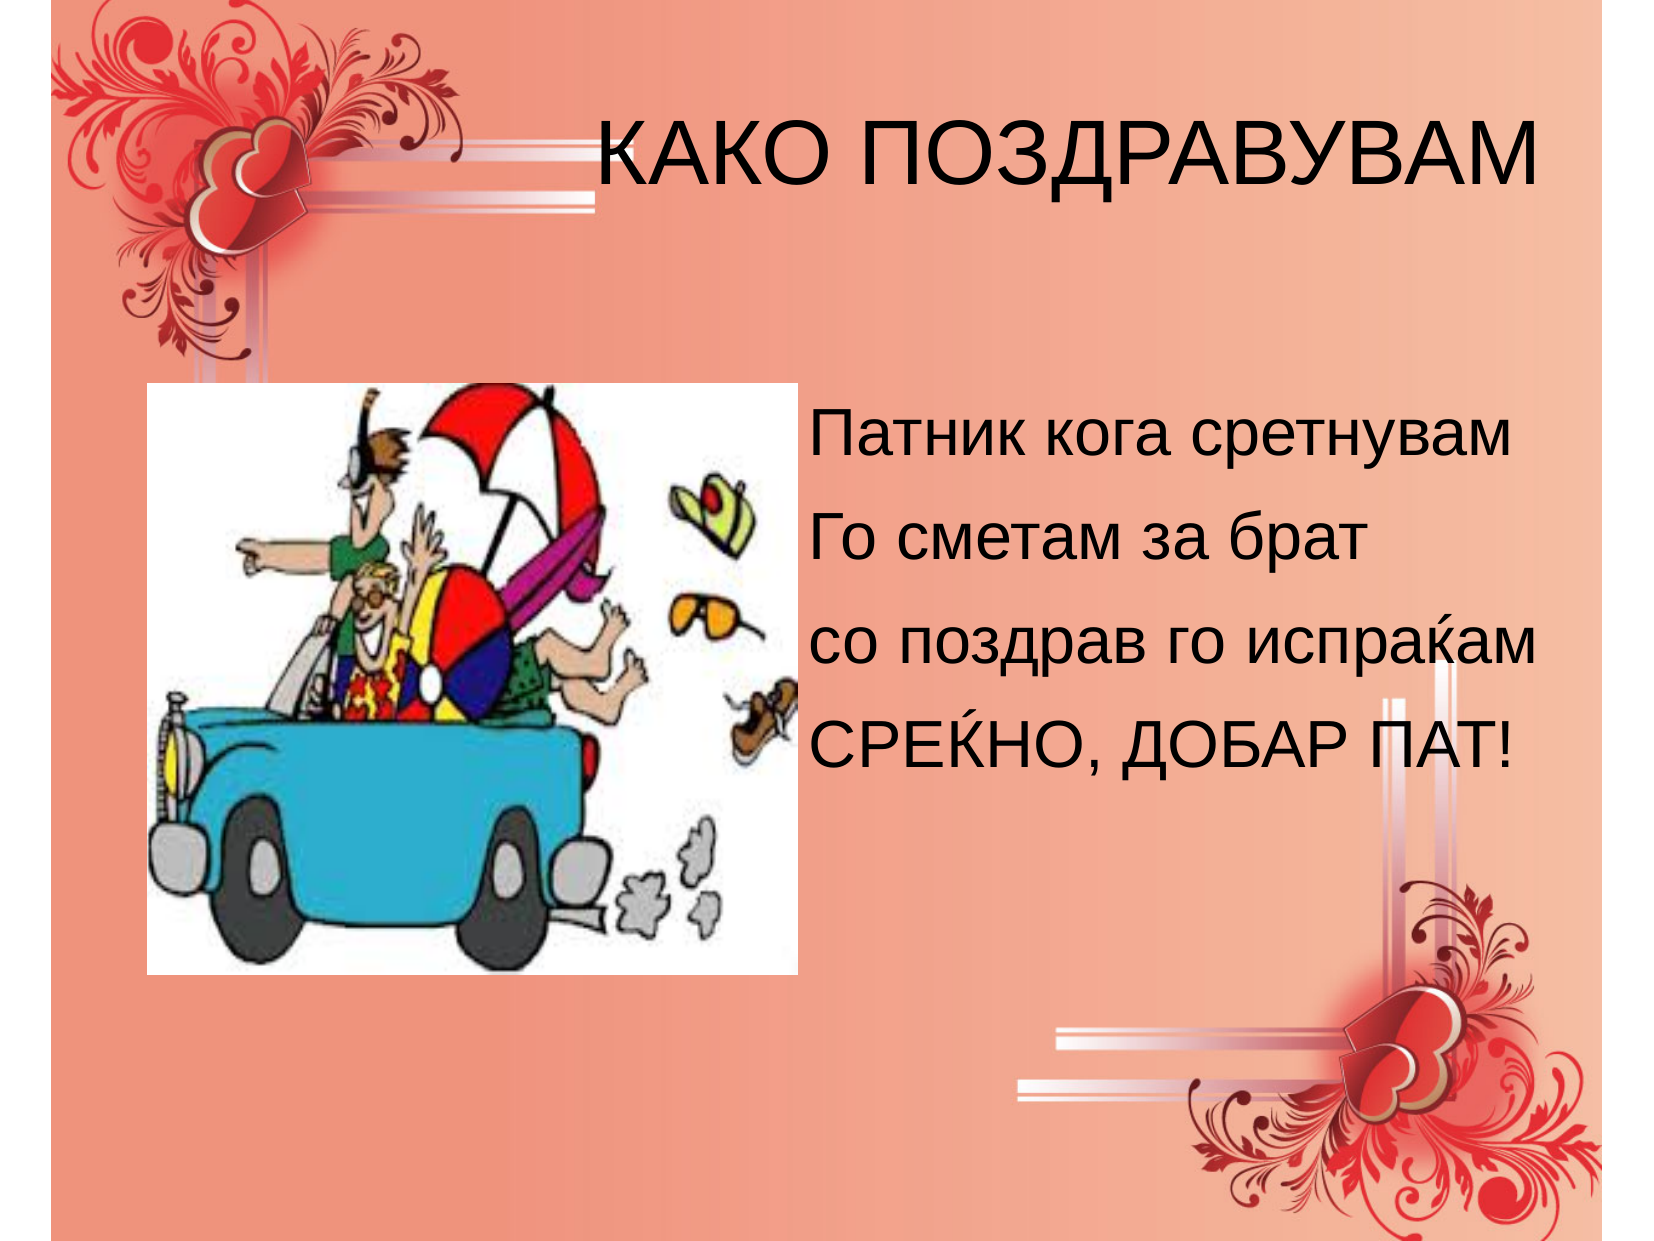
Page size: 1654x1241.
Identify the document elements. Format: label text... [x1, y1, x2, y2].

list Патник кога сретнувам Го сметам за брат со поздрав го испраќам СРЕЌНО, ДОБАР ПАТ! [738, 290, 1572, 1109]
title КАКО ПОЗДРАВУВАМ [82, 56, 1571, 250]
picture [51, 0, 1602, 1241]
